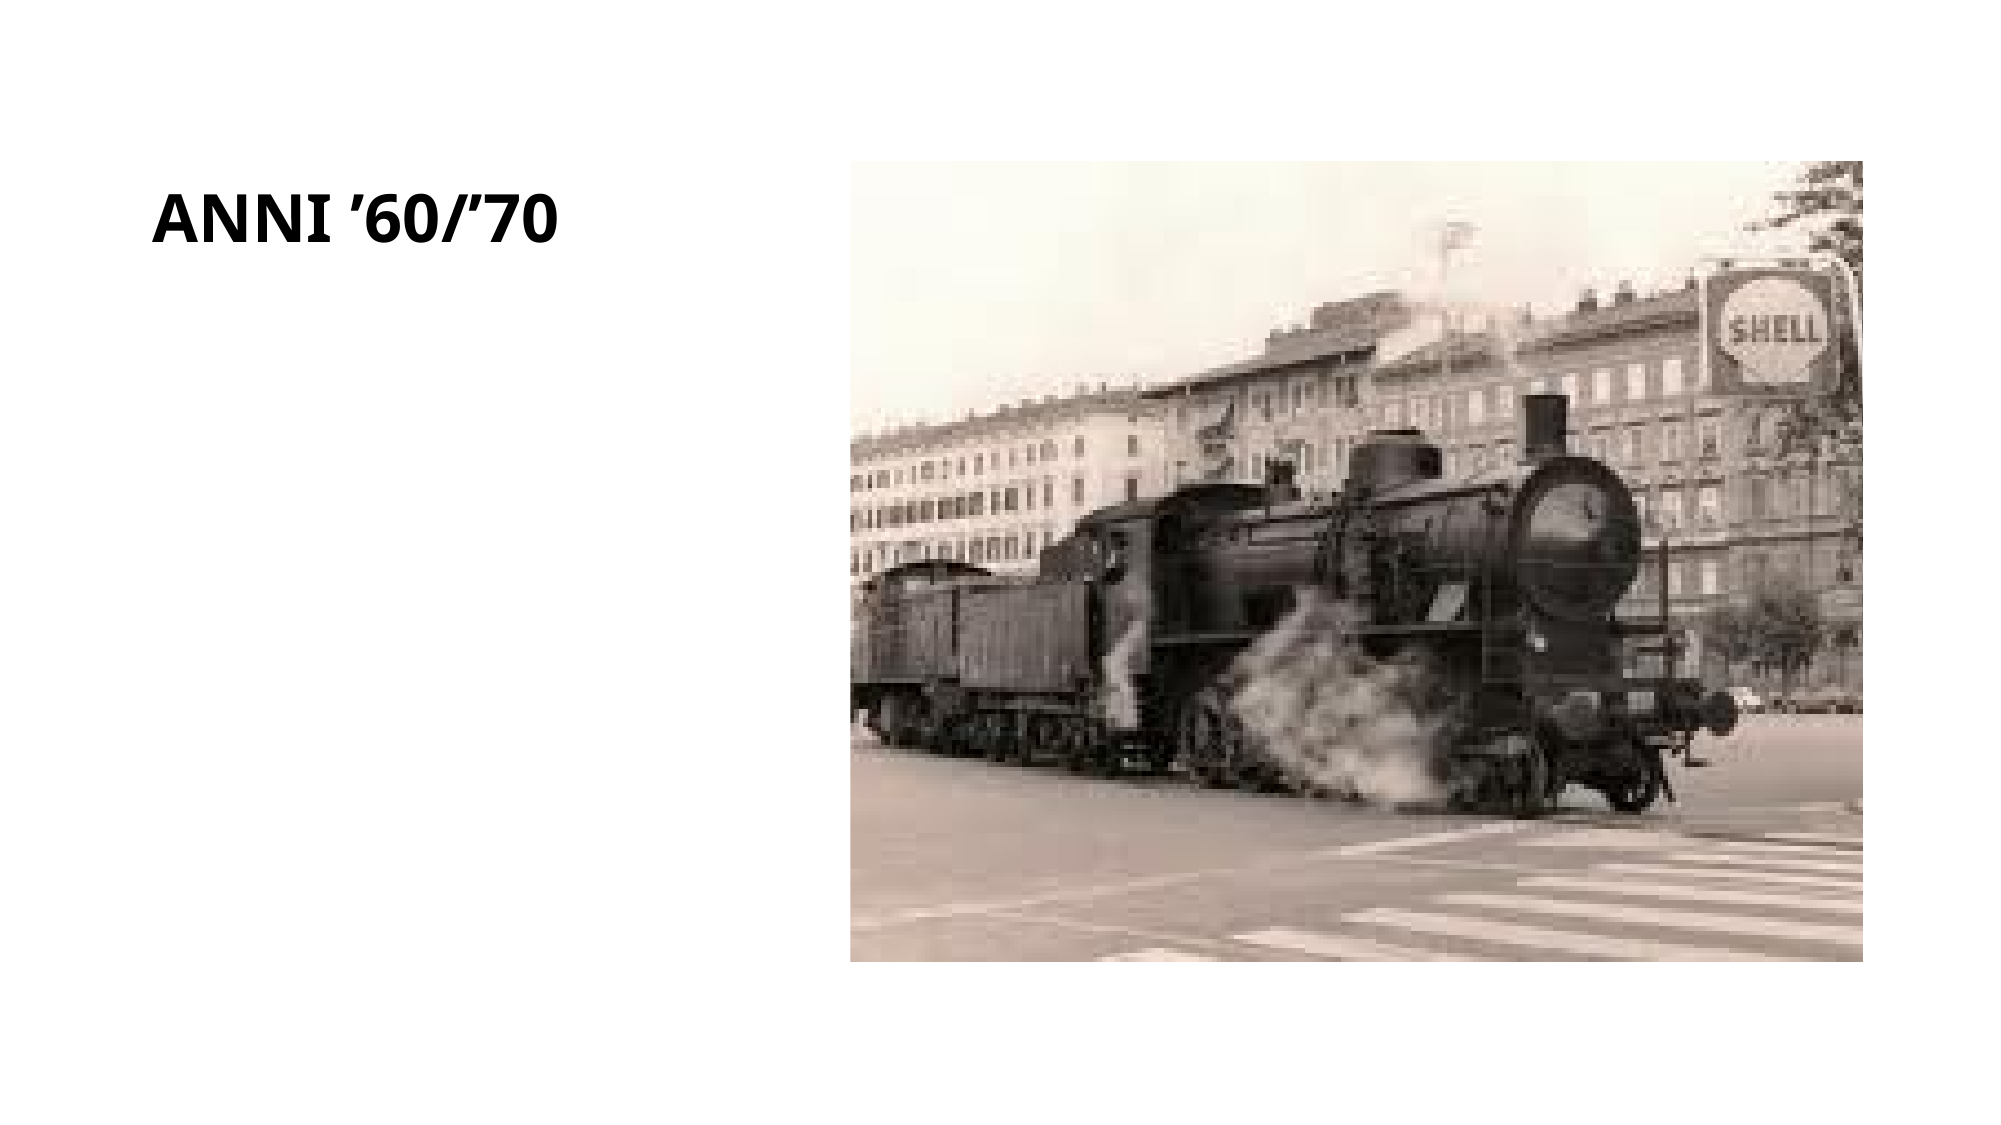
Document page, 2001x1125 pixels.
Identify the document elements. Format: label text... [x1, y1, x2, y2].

title ANNI ’60/’70 [137, 75, 783, 265]
picture [850, 161, 1863, 962]
